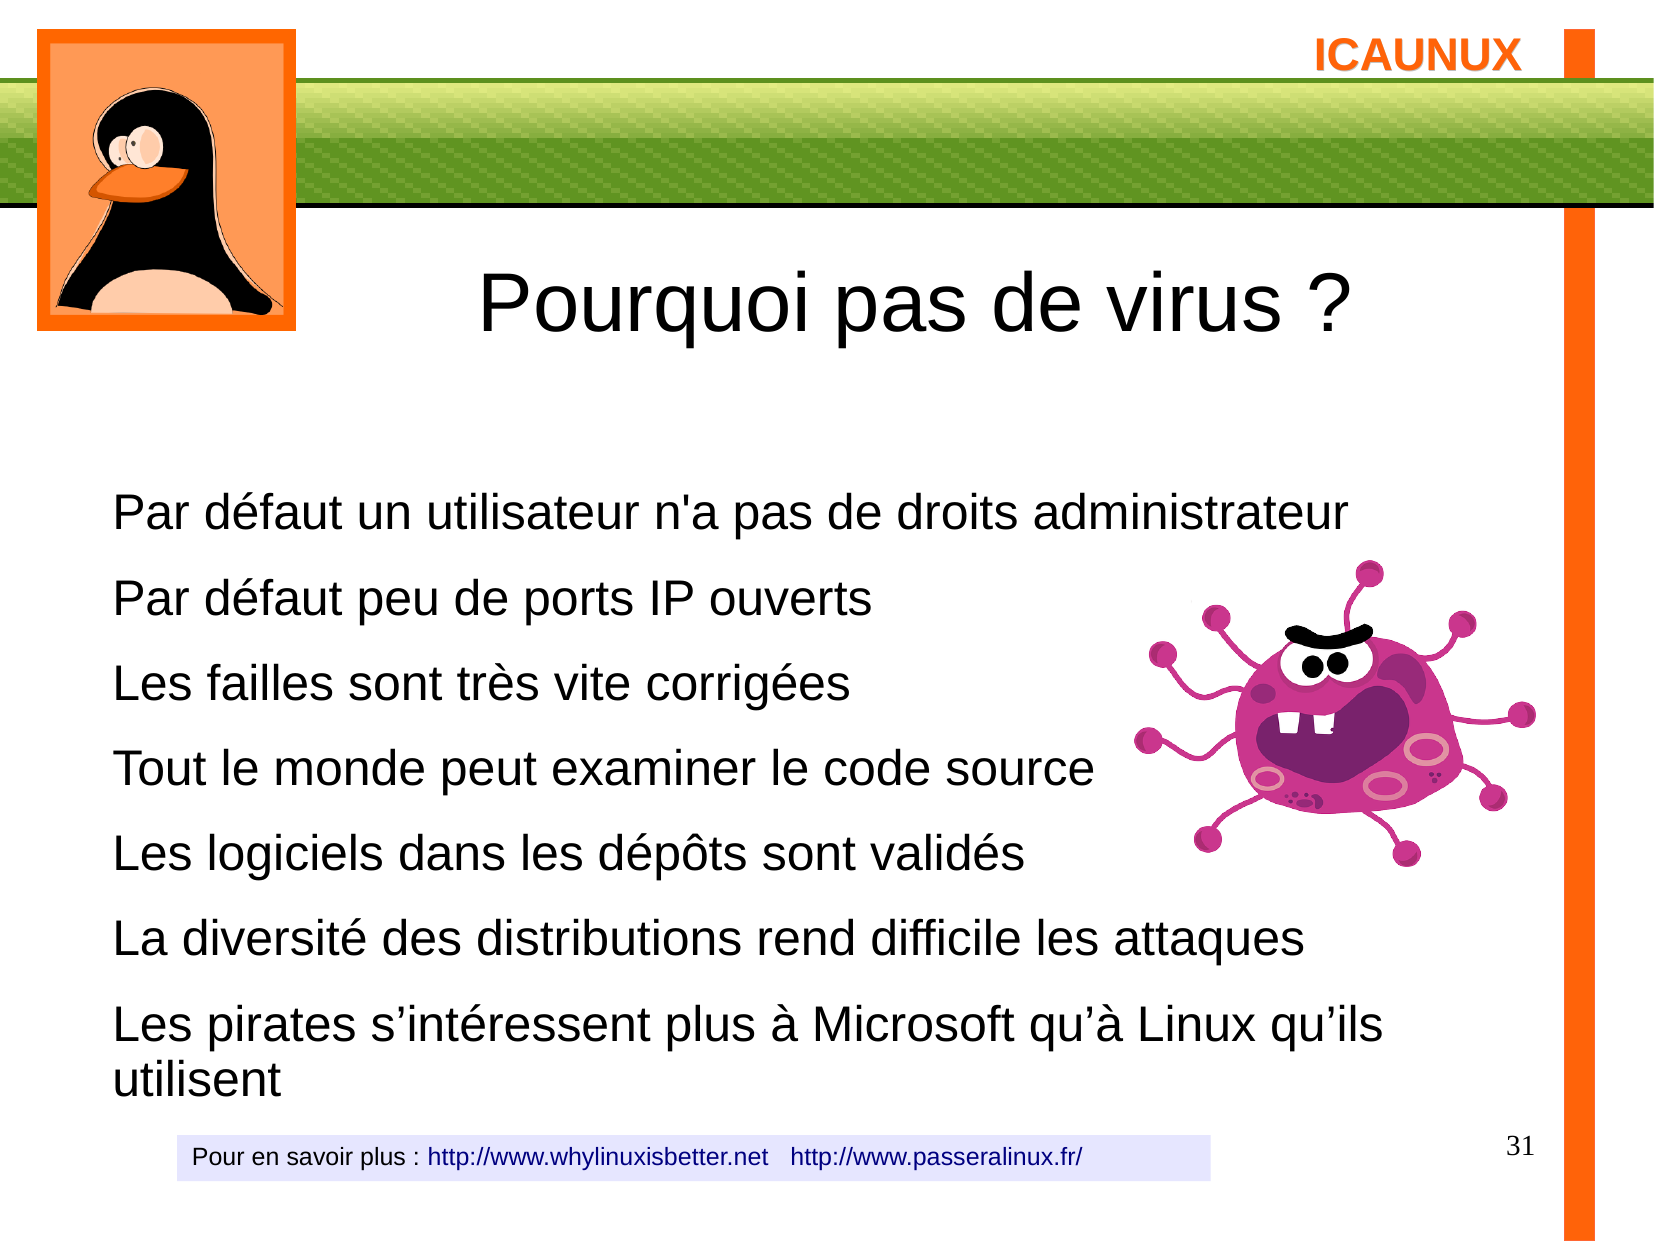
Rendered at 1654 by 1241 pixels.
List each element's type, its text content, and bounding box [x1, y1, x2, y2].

list Par défaut un utilisateur n'a pas de droits administrateur Par défaut peu de ports IP ouverts Les failles sont très vite corrigées Tout le monde peut examiner le code source Les logiciels dans les dépôts sont validés La diversité des distributions rend difficile les attaques Les pirates s’intéressent plus à Microsoft qu’à Linux qu’ils utilisent [112, 484, 1536, 1108]
title Pourquoi pas de virus ? [324, 236, 1506, 370]
text_box Pour en savoir plus : http://www.whylinuxisbetter.net http://www.passeralinux.fr/ [177, 1135, 1211, 1182]
picture [0, 29, 1654, 331]
picture [1134, 560, 1536, 867]
